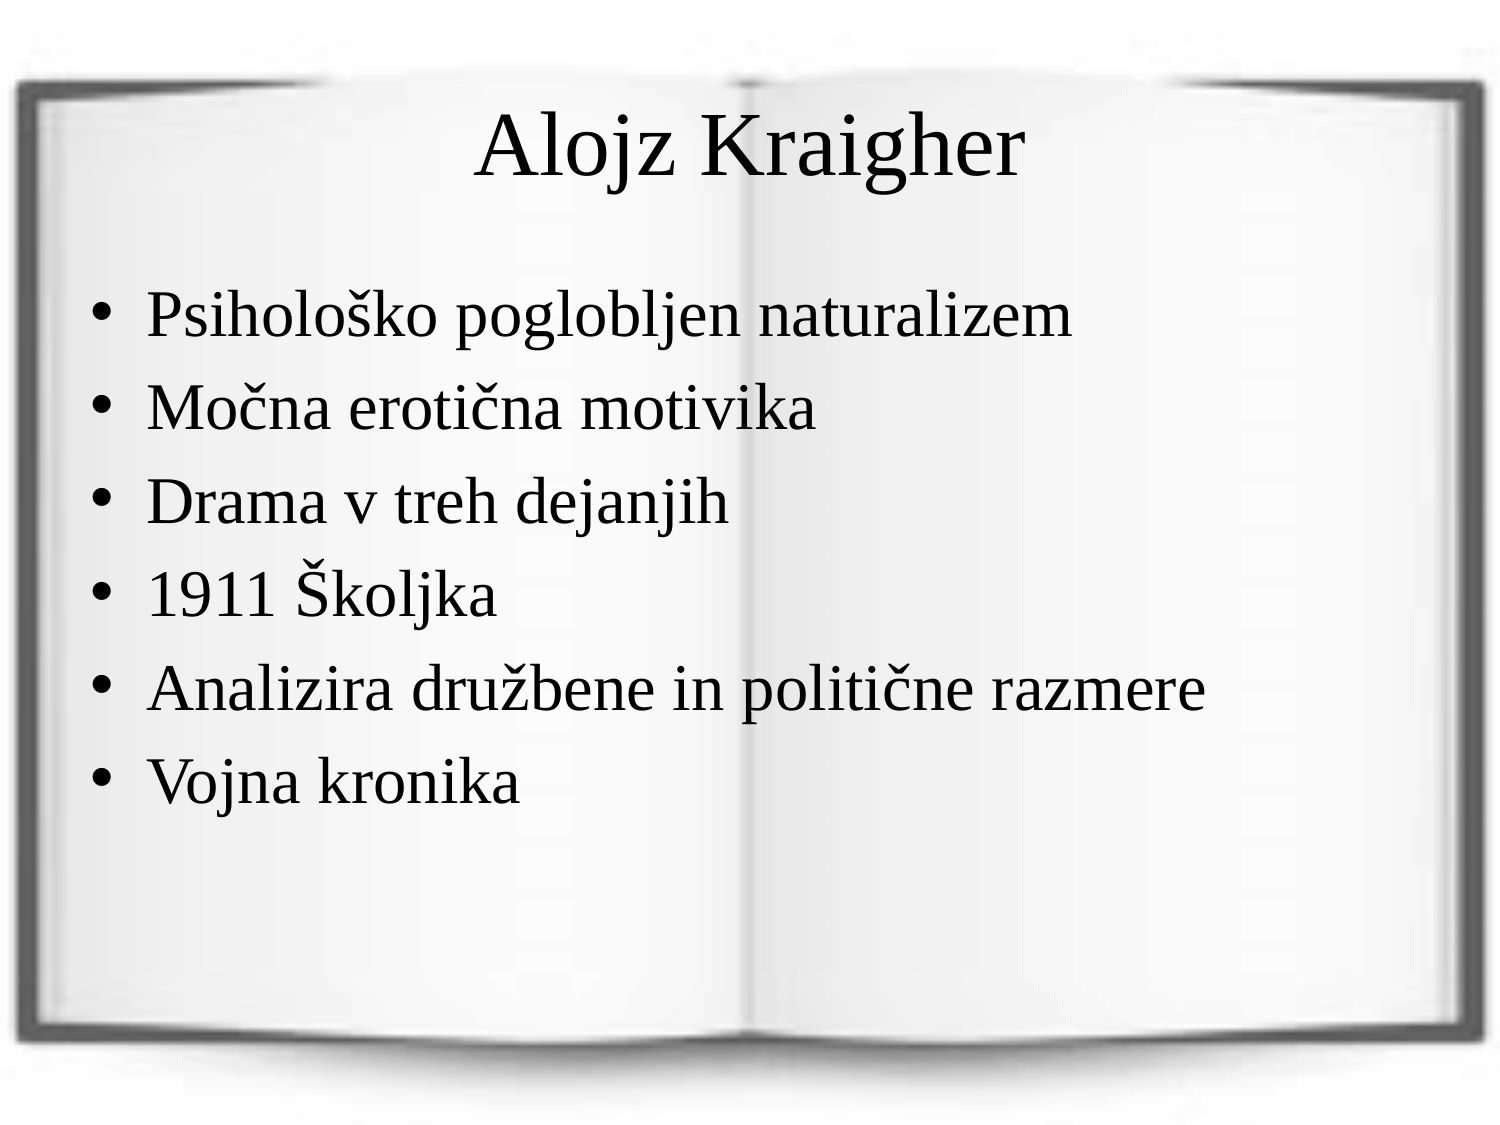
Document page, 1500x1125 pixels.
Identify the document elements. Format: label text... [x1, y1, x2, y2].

title Alojz Kraigher [75, 45, 1425, 233]
list Psihološko poglobljen naturalizem Močna erotična motivika Drama v treh dejanjih 1911 Školjka Analizira družbene in politične razmere Vojna kronika [75, 262, 1425, 1005]
picture [0, 0, 1500, 1125]
